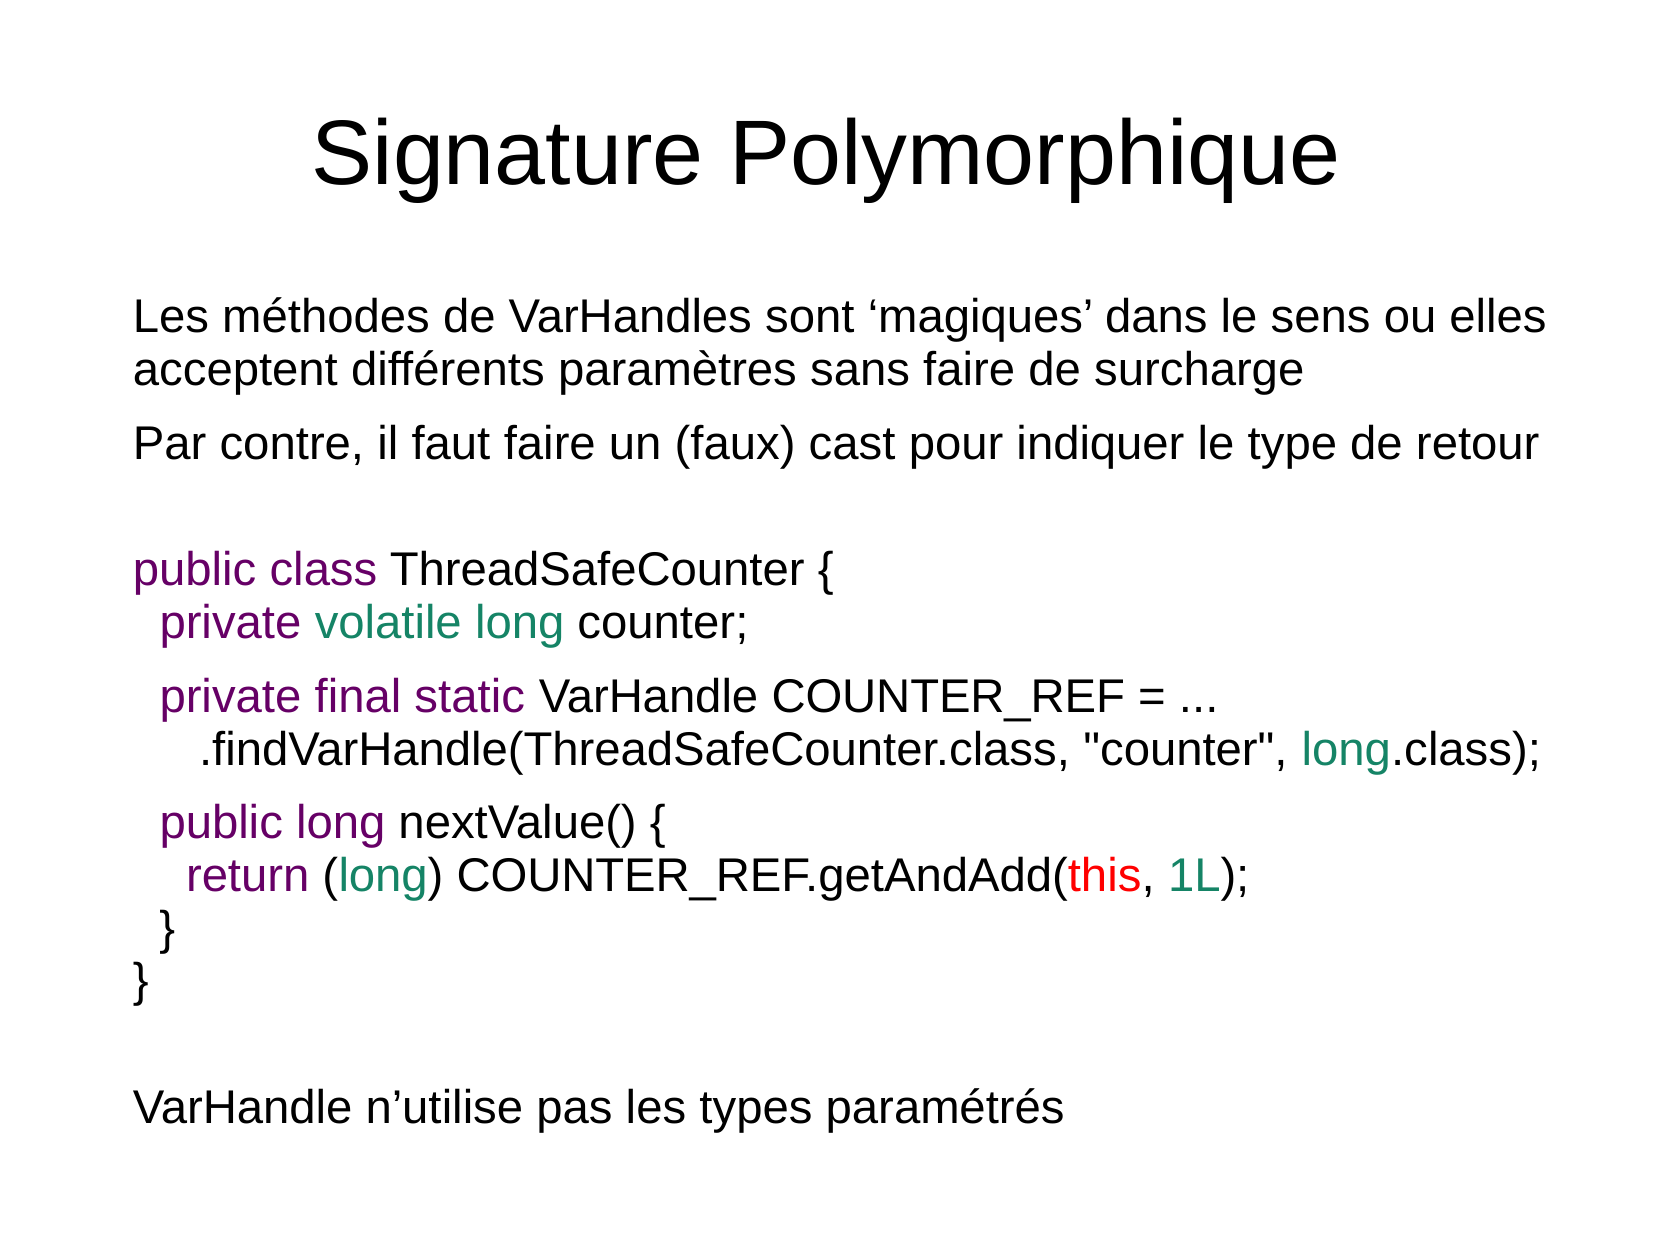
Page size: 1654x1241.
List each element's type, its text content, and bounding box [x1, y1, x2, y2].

list Les méthodes de VarHandles sont ‘magiques’ dans le sens ou elles acceptent différents paramètres sans faire de surcharge Par contre, il faut faire un (faux) cast pour indiquer le type de retour public class ThreadSafeCounter { private volatile long counter; private final static VarHandle COUNTER_REF = ... .findVarHandle(ThreadSafeCounter.class, "counter", long.class); public long nextValue() { return (long) COUNTER_REF.getAndAdd(this, 1L); } } VarHandle n’utilise pas les types paramétrés [82, 290, 1571, 1156]
title Signature Polymorphique [82, 49, 1571, 257]
